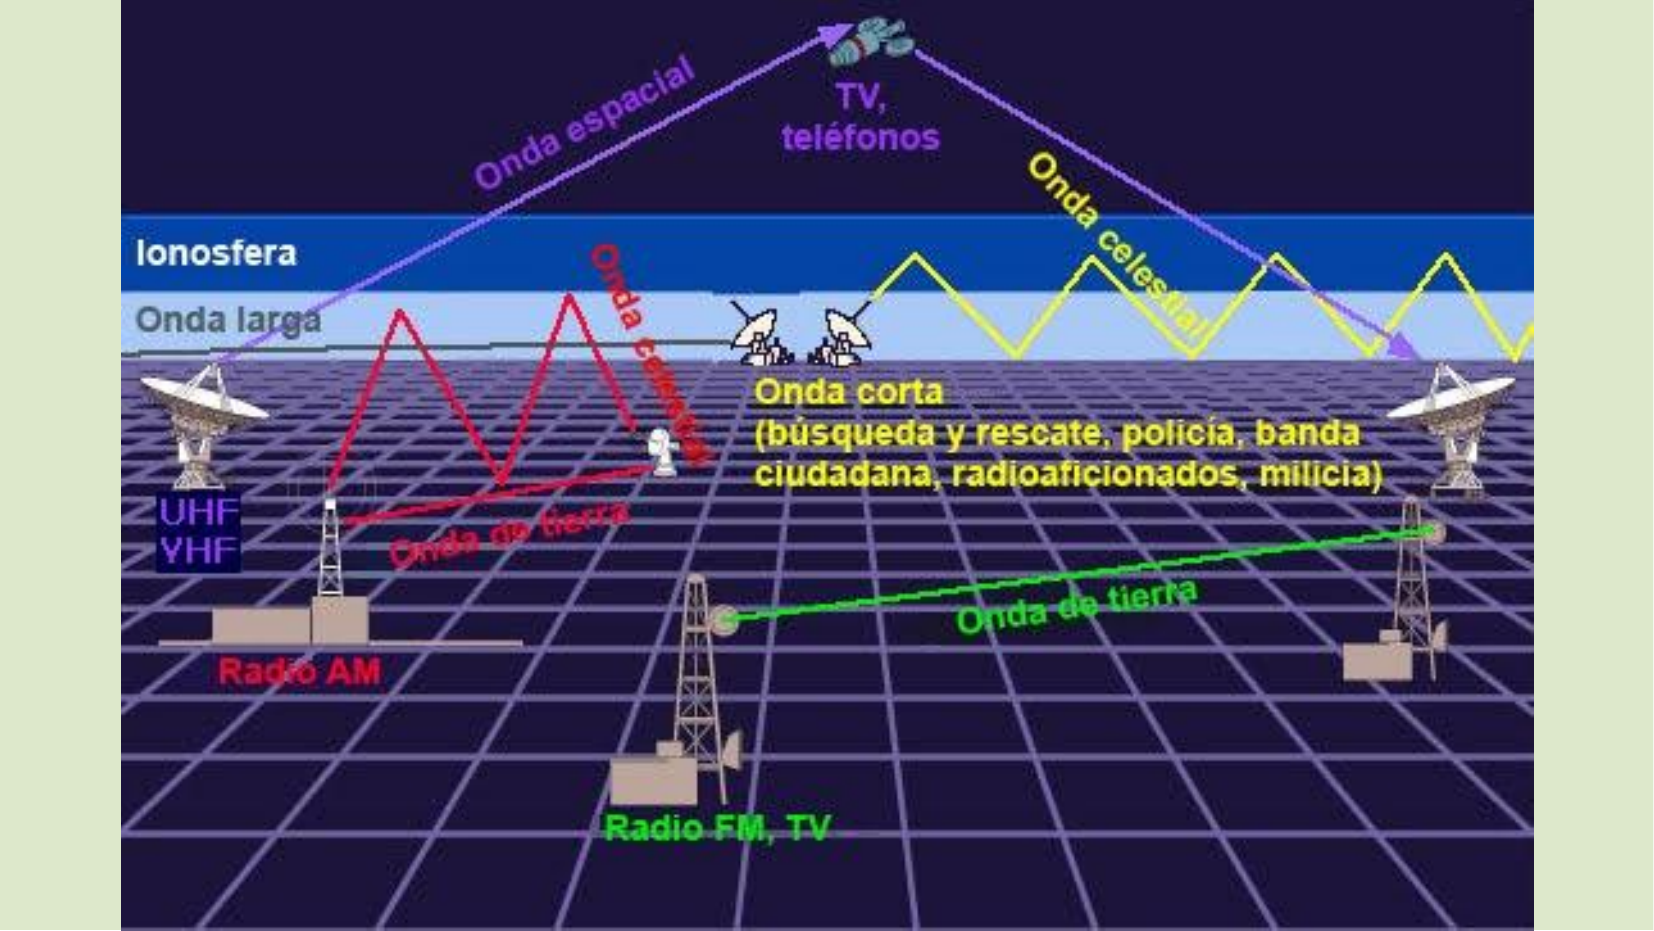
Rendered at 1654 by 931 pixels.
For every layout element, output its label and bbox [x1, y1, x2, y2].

picture [121, 0, 1534, 931]
